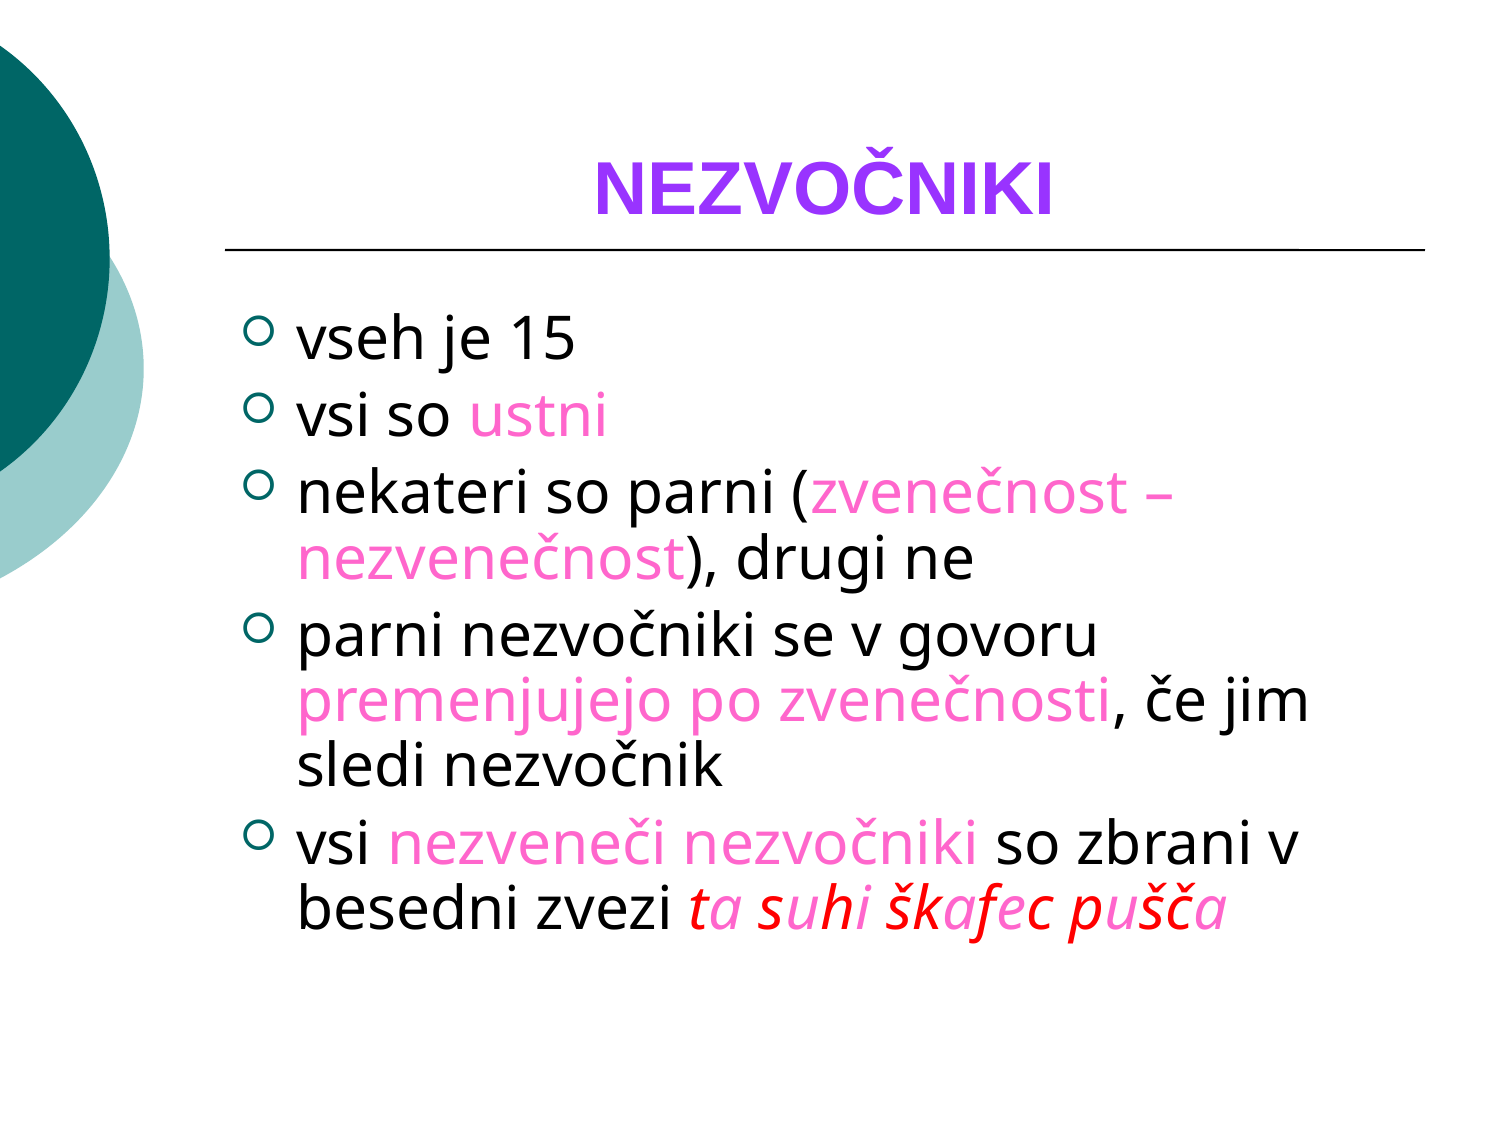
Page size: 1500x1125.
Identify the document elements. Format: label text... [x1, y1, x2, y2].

list vseh je 15 vsi so ustni nekateri so parni (zvenečnost – nezvenečnost), drugi ne parni nezvočniki se v govoru premenjujejo po zvenečnosti, če jim sledi nezvočnik vsi nezveneči nezvočniki so zbrani v besedni zvezi ta suhi škafec pušča [224, 299, 1425, 975]
title NEZVOČNIKI [224, 49, 1425, 237]
